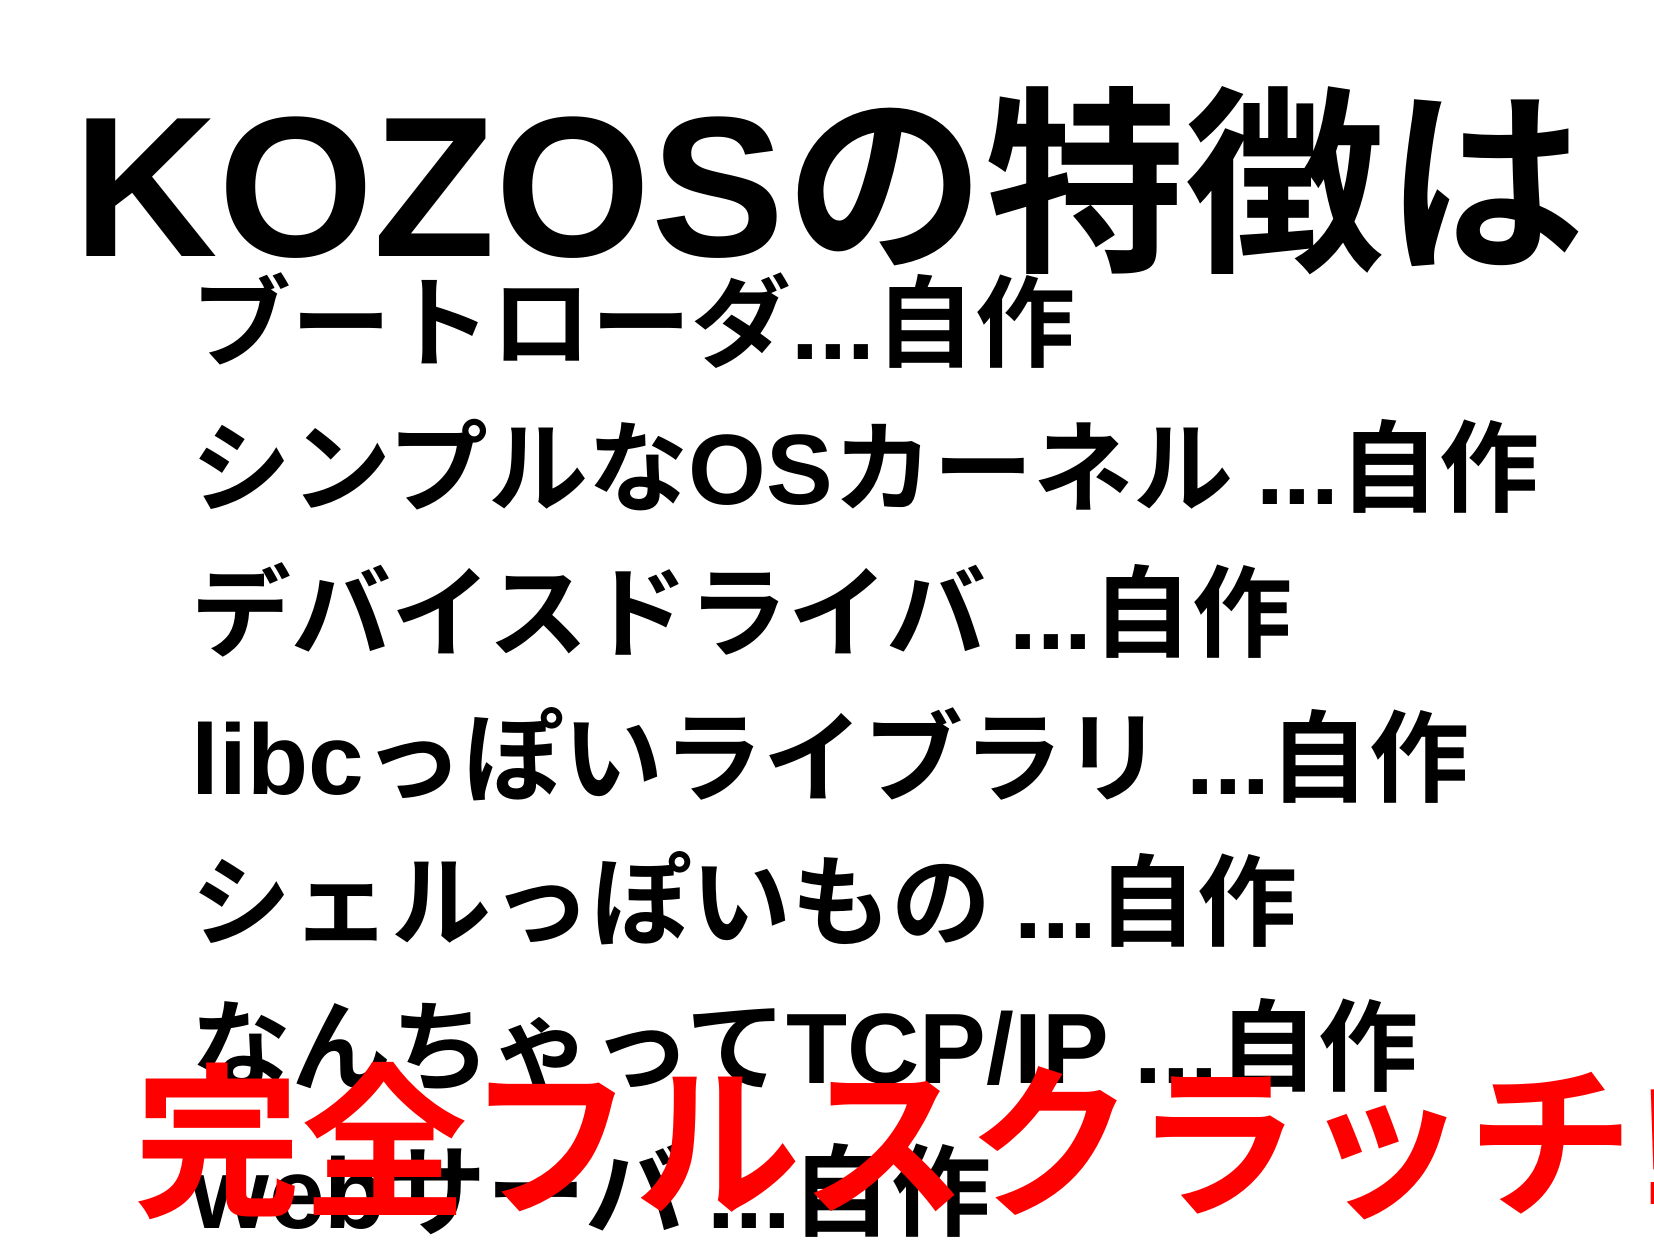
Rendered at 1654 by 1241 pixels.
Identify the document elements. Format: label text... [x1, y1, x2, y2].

text_box KOZOSの特徴は [59, 17, 1599, 256]
text_box 完全フルスクラッチ! [119, 1003, 1539, 1206]
text_box ブートローダ...自作 シンプルなOSカーネル ...自作 デバイスドライバ ...自作 libcっぽいライブラリ ...自作 シェルっぽいもの ...自作 なんちゃってTCP/IP ...自作 webサーバ ...自作 [177, 236, 1493, 1003]
